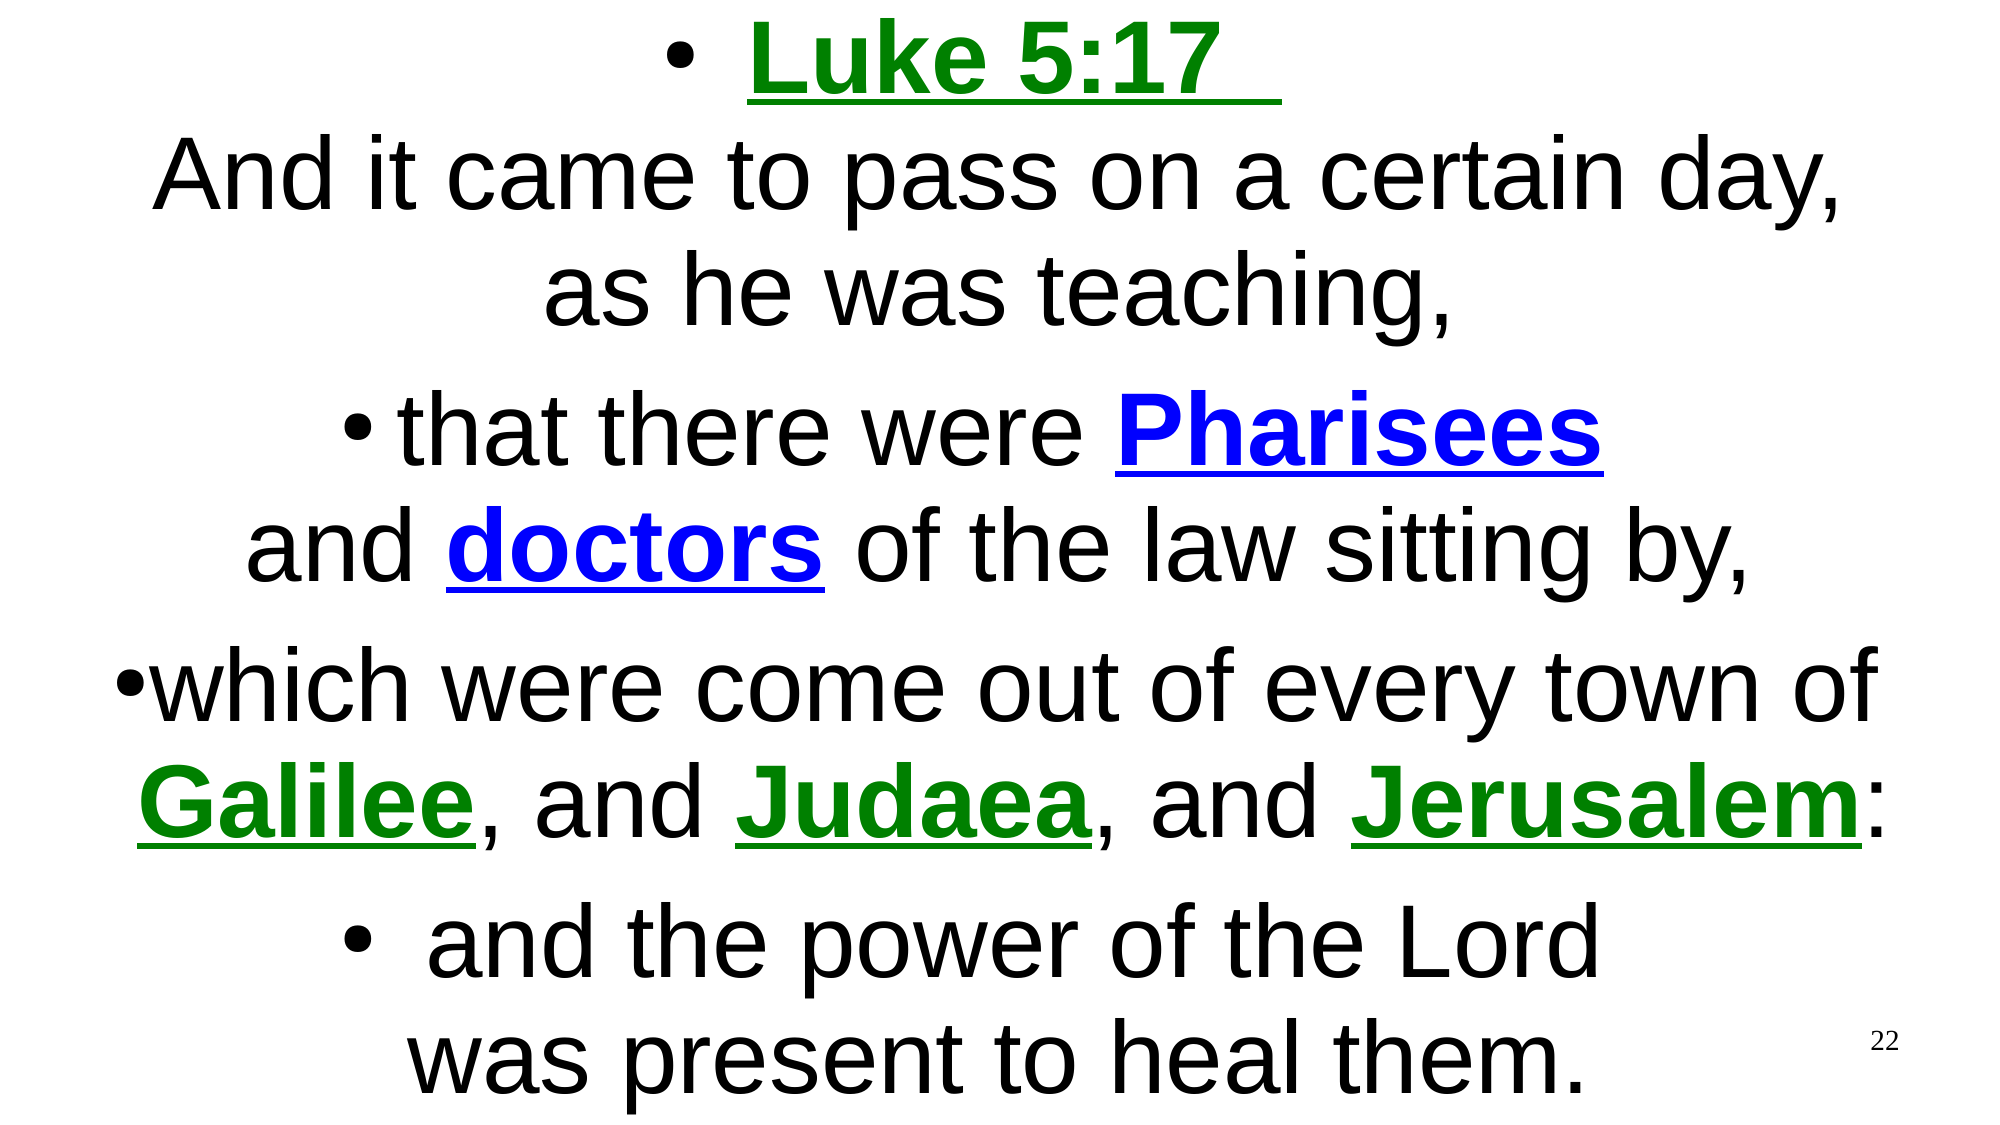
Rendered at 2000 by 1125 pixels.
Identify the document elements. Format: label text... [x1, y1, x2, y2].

list Luke 5:17 And it came to pass on a certain day, as he was teaching, that there were Pharisees and doctors of the law sitting by, which were come out of every town of Galilee, and Judaea, and Jerusalem: and the power of the Lord was present to heal them. [0, 0, 1996, 1123]
